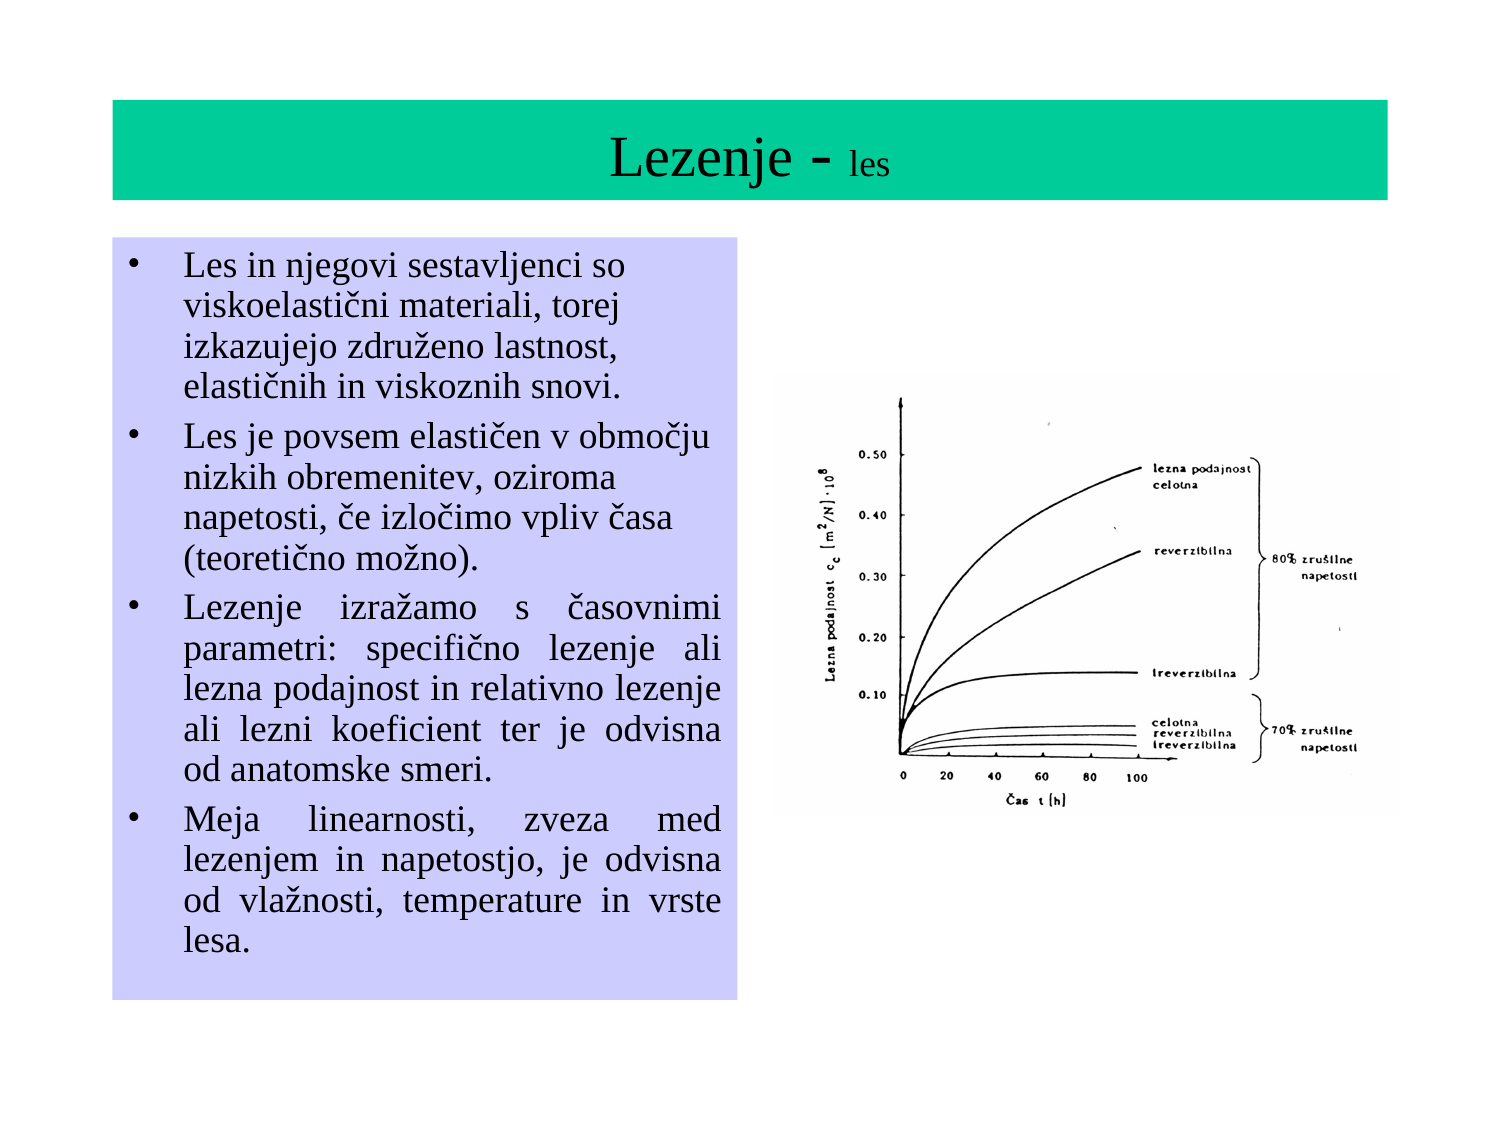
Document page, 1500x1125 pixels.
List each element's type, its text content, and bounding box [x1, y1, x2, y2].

list Les in njegovi sestavljenci so viskoelastični materiali, torej izkazujejo združeno lastnost, elastičnih in viskoznih snovi. Les je povsem elastičen v območju nizkih obremenitev, oziroma napetosti, če izločimo vpliv časa (teoretično možno). Lezenje izražamo s časovnimi parametri: specifično lezenje ali lezna podajnost in relativno lezenje ali lezni koeficient ter je odvisna od anatomske smeri. Meja linearnosti, zveza med lezenjem in napetostjo, je odvisna od vlažnosti, temperature in vrste lesa. [112, 237, 738, 1000]
title Lezenje - les [112, 99, 1388, 201]
picture [774, 374, 1401, 817]
